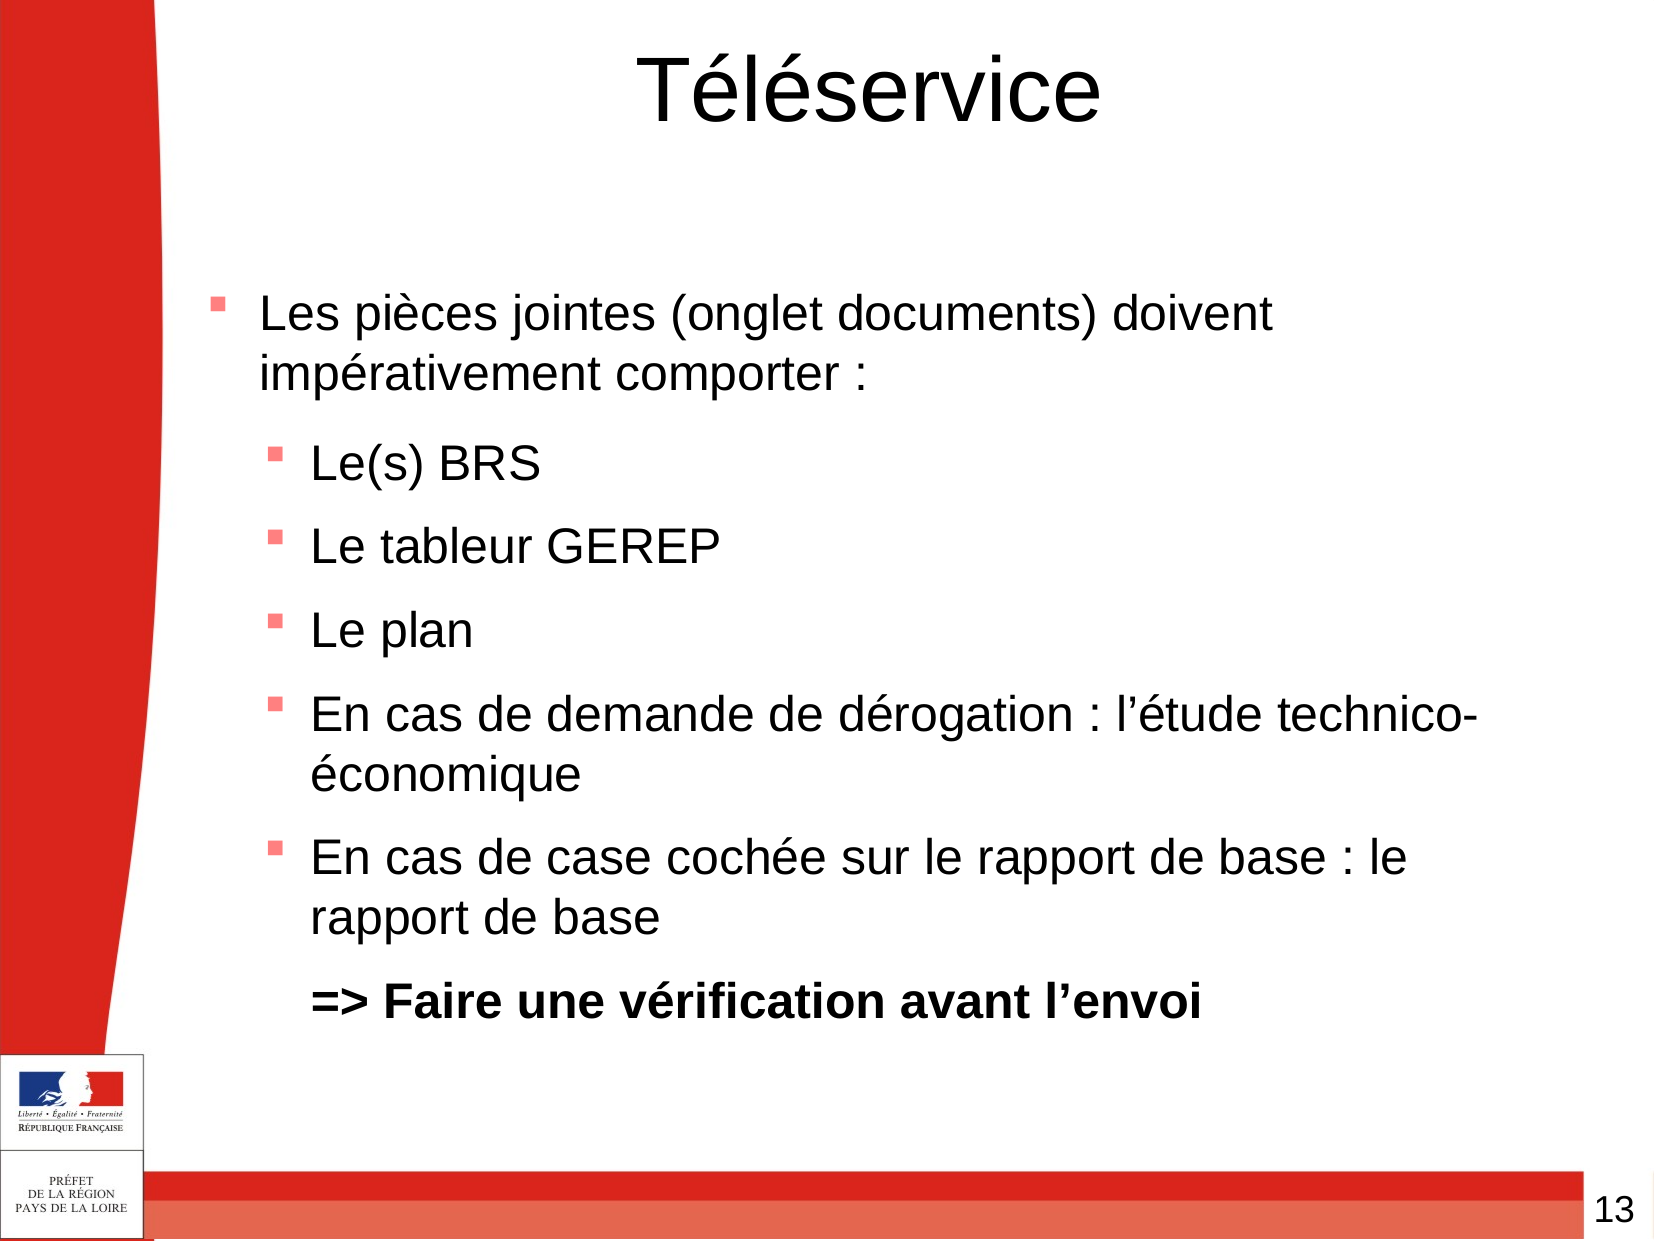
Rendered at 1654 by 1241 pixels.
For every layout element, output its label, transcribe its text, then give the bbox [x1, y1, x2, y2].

title Téléservice [136, 56, 1571, 107]
picture [0, 0, 1654, 1241]
list Les pièces jointes (onglet documents) doivent impérativement comporter : Le(s) BRS Le tableur GEREP Le plan En cas de demande de dérogation : l’étude technico-économique En cas de case cochée sur le rapport de base : le rapport de base => Faire une vérification avant l’envoi [189, 277, 1519, 1073]
text_box <numéro> [1482, 1188, 1636, 1241]
